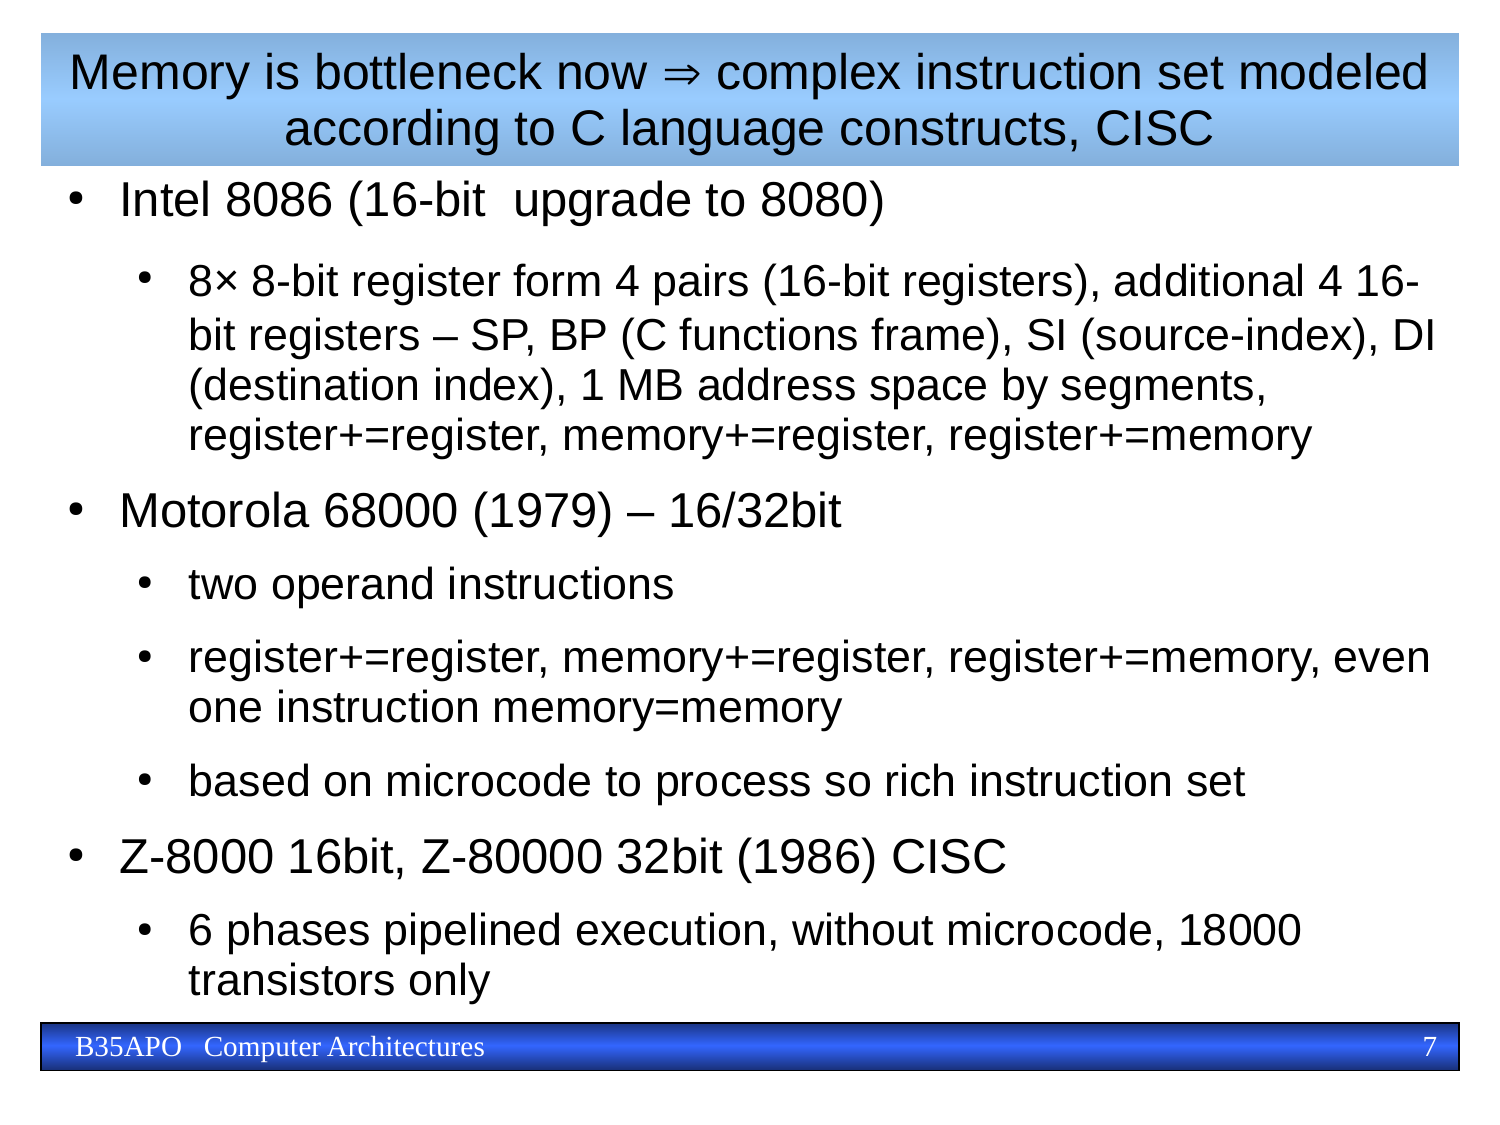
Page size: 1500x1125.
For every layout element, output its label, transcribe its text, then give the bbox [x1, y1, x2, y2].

list Intel 8086 (16-bit upgrade to 8080) 8× 8-bit register form 4 pairs (16-bit registers), additional 4 16-bit registers – SP, BP (C functions frame), SI (source-index), DI (destination index), 1 MB address space by segments, register+=register, memory+=register, register+=memory Motorola 68000 (1979) – 16/32bit two operand instructions register+=register, memory+=register, register+=memory, even one instruction memory=memory based on microcode to process so rich instruction set Z-8000 16bit, Z-80000 32bit (1986) CISC 6 phases pipelined execution, without microcode, 18000 transistors only [49, 172, 1463, 1013]
title Memory is bottleneck now ⇒ complex instruction set modeled according to C language constructs, CISC [41, 33, 1459, 166]
